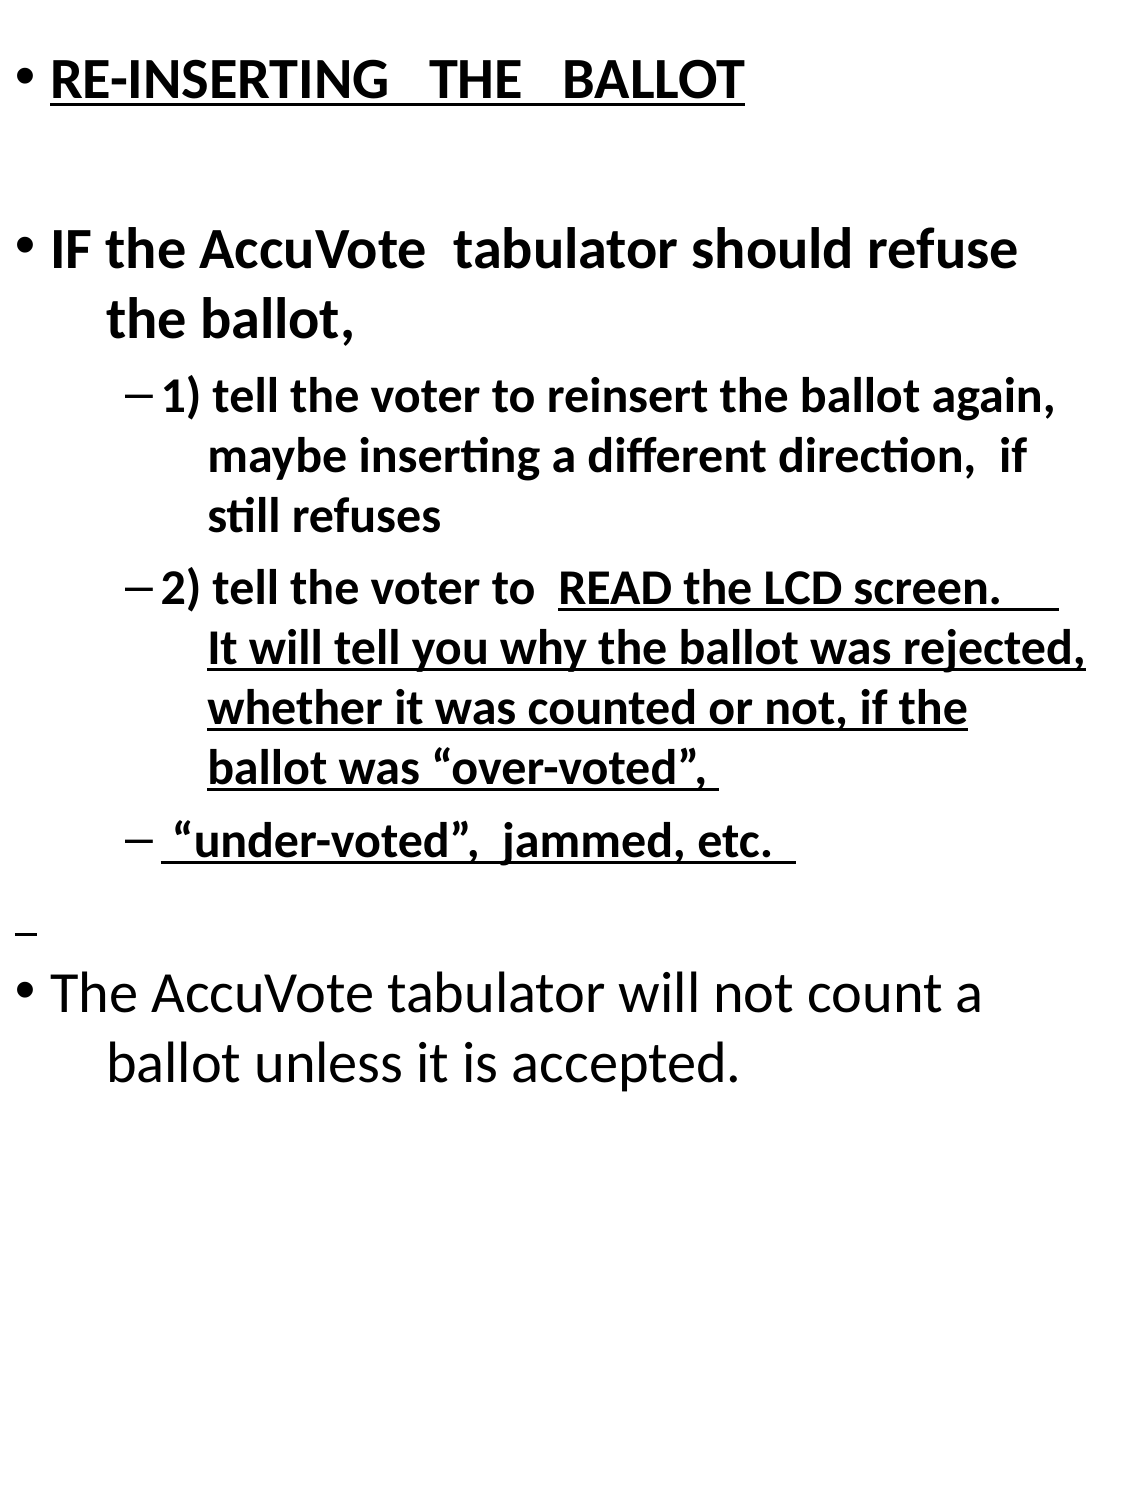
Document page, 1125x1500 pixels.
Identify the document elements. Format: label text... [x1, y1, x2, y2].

text_box RE-INSERTING THE BALLOT IF the AccuVote tabulator should refuse the ballot, 1) tell the voter to reinsert the ballot again, maybe inserting a different direction, if still refuses 2) tell the voter to READ the LCD screen. It will tell you why the ballot was rejected, whether it was counted or not, if the ballot was “over-voted”, “under-voted”, jammed, etc. The AccuVote tabulator will not count a ballot unless it is accepted. [0, 33, 1107, 1417]
